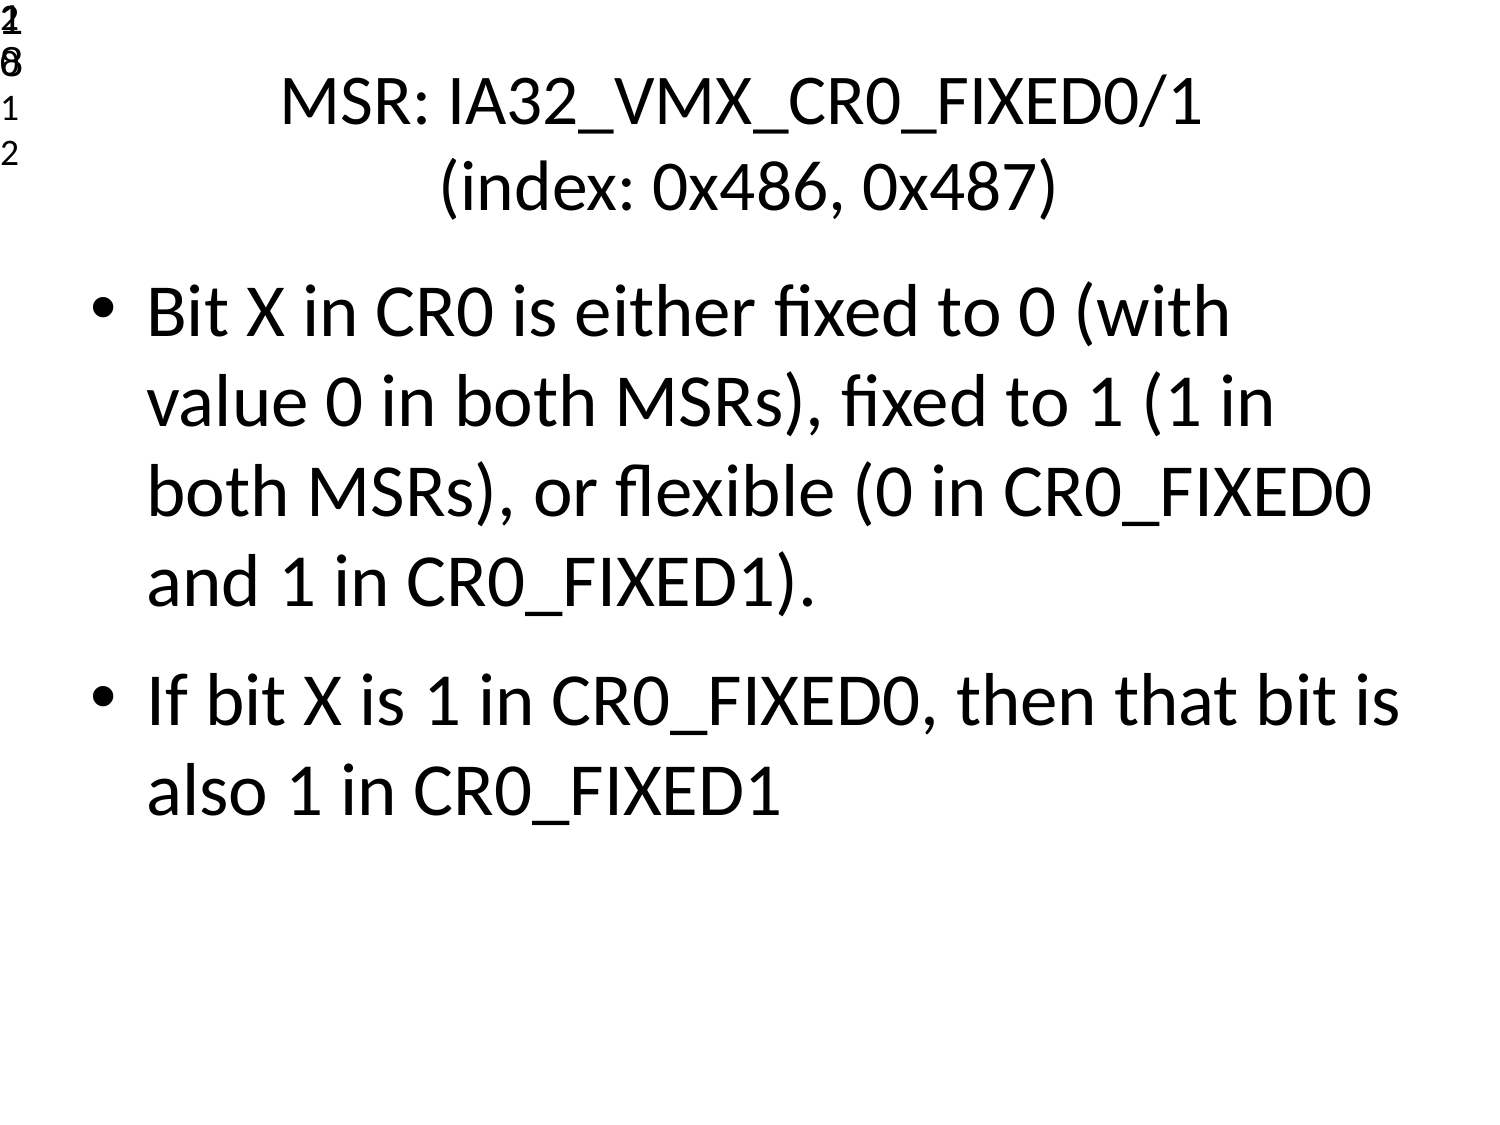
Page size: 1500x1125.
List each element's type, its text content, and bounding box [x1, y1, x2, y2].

title MSR: IA32_VMX_CR0_FIXED0/1 (index: 0x486, 0x487) [75, 45, 1425, 233]
list Bit X in CR0 is either fixed to 0 (with value 0 in both MSRs), fixed to 1 (1 in both MSRs), or flexible (0 in CR0_FIXED0 and 1 in CR0_FIXED1). If bit X is 1 in CR0_FIXED0, then that bit is also 1 in CR0_FIXED1 [75, 253, 1425, 1043]
